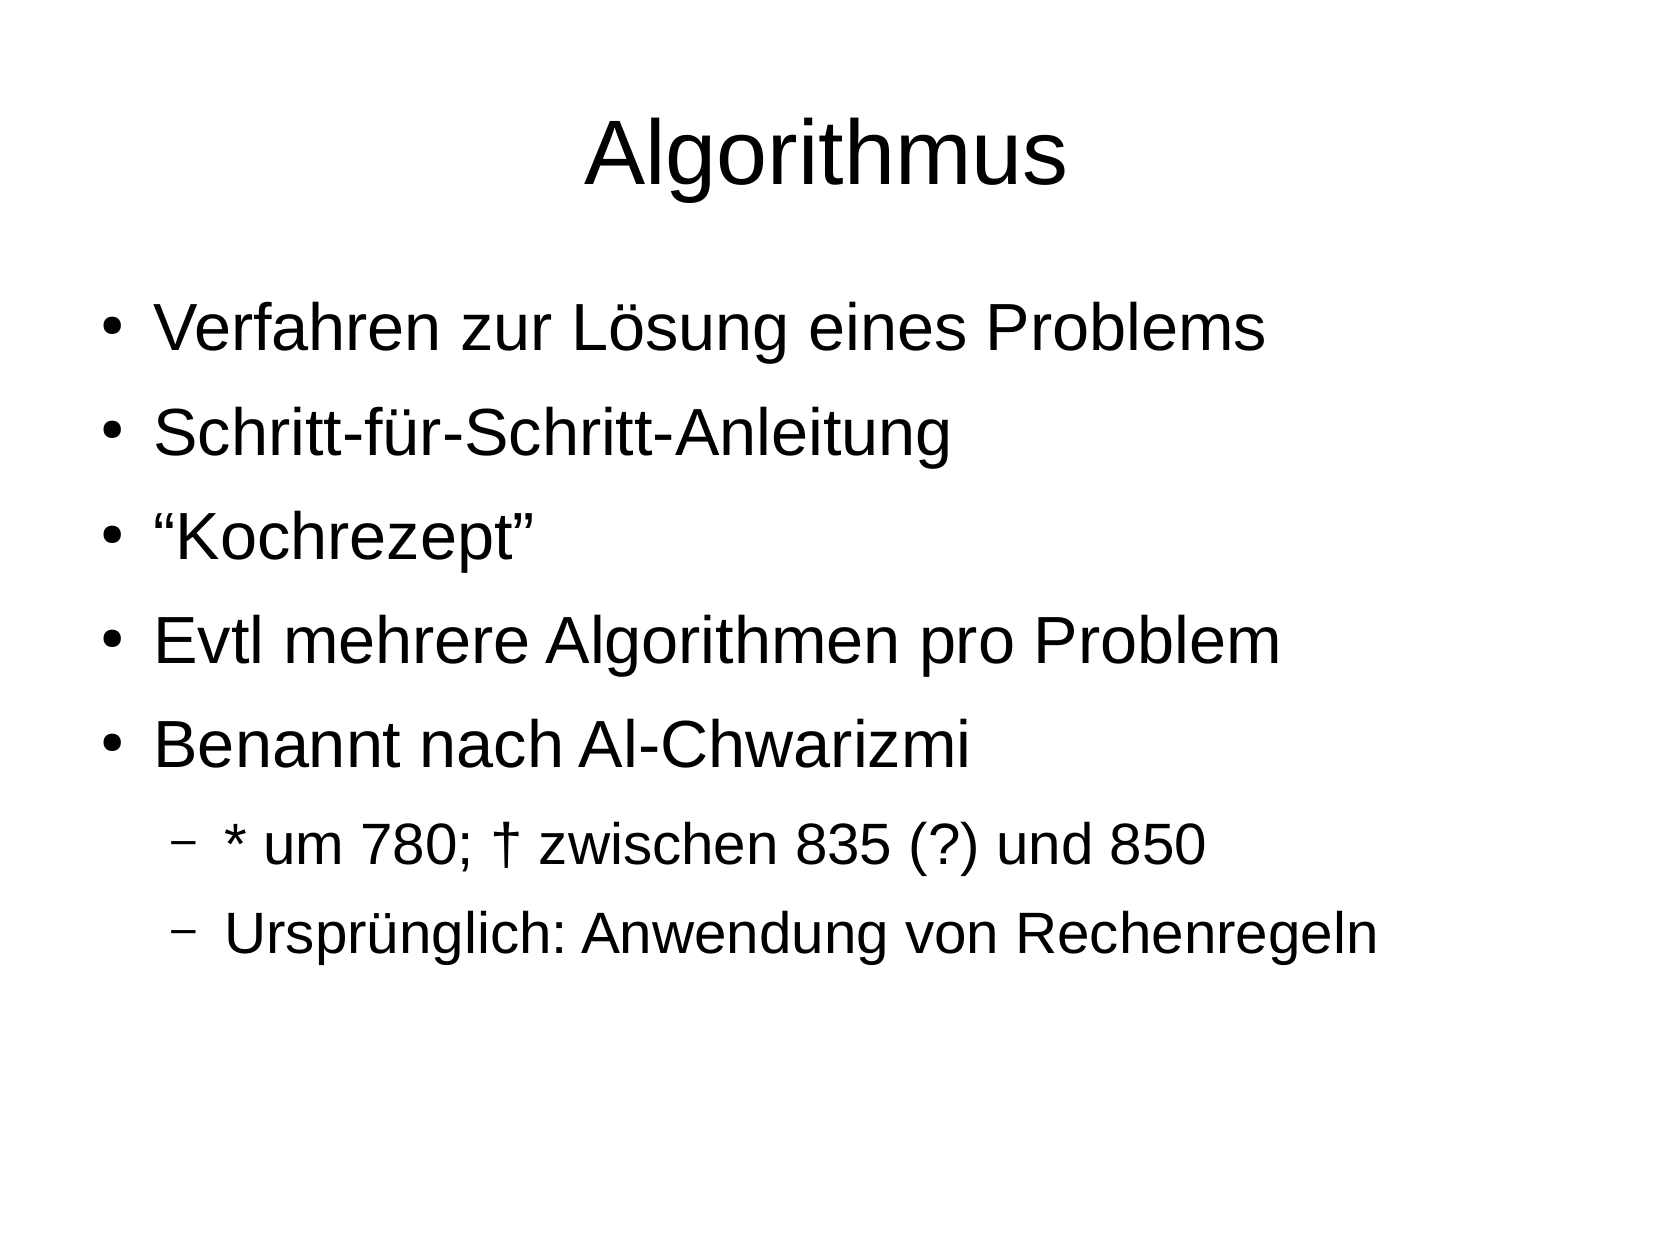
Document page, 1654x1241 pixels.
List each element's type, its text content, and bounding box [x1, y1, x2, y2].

list Verfahren zur Lösung eines Problems Schritt-für-Schritt-Anleitung “Kochrezept” Evtl mehrere Algorithmen pro Problem Benannt nach Al-Chwarizmi * um 780; † zwischen 835 (?) und 850 Ursprünglich: Anwendung von Rechenregeln [82, 290, 1571, 1010]
title Algorithmus [82, 49, 1571, 257]
